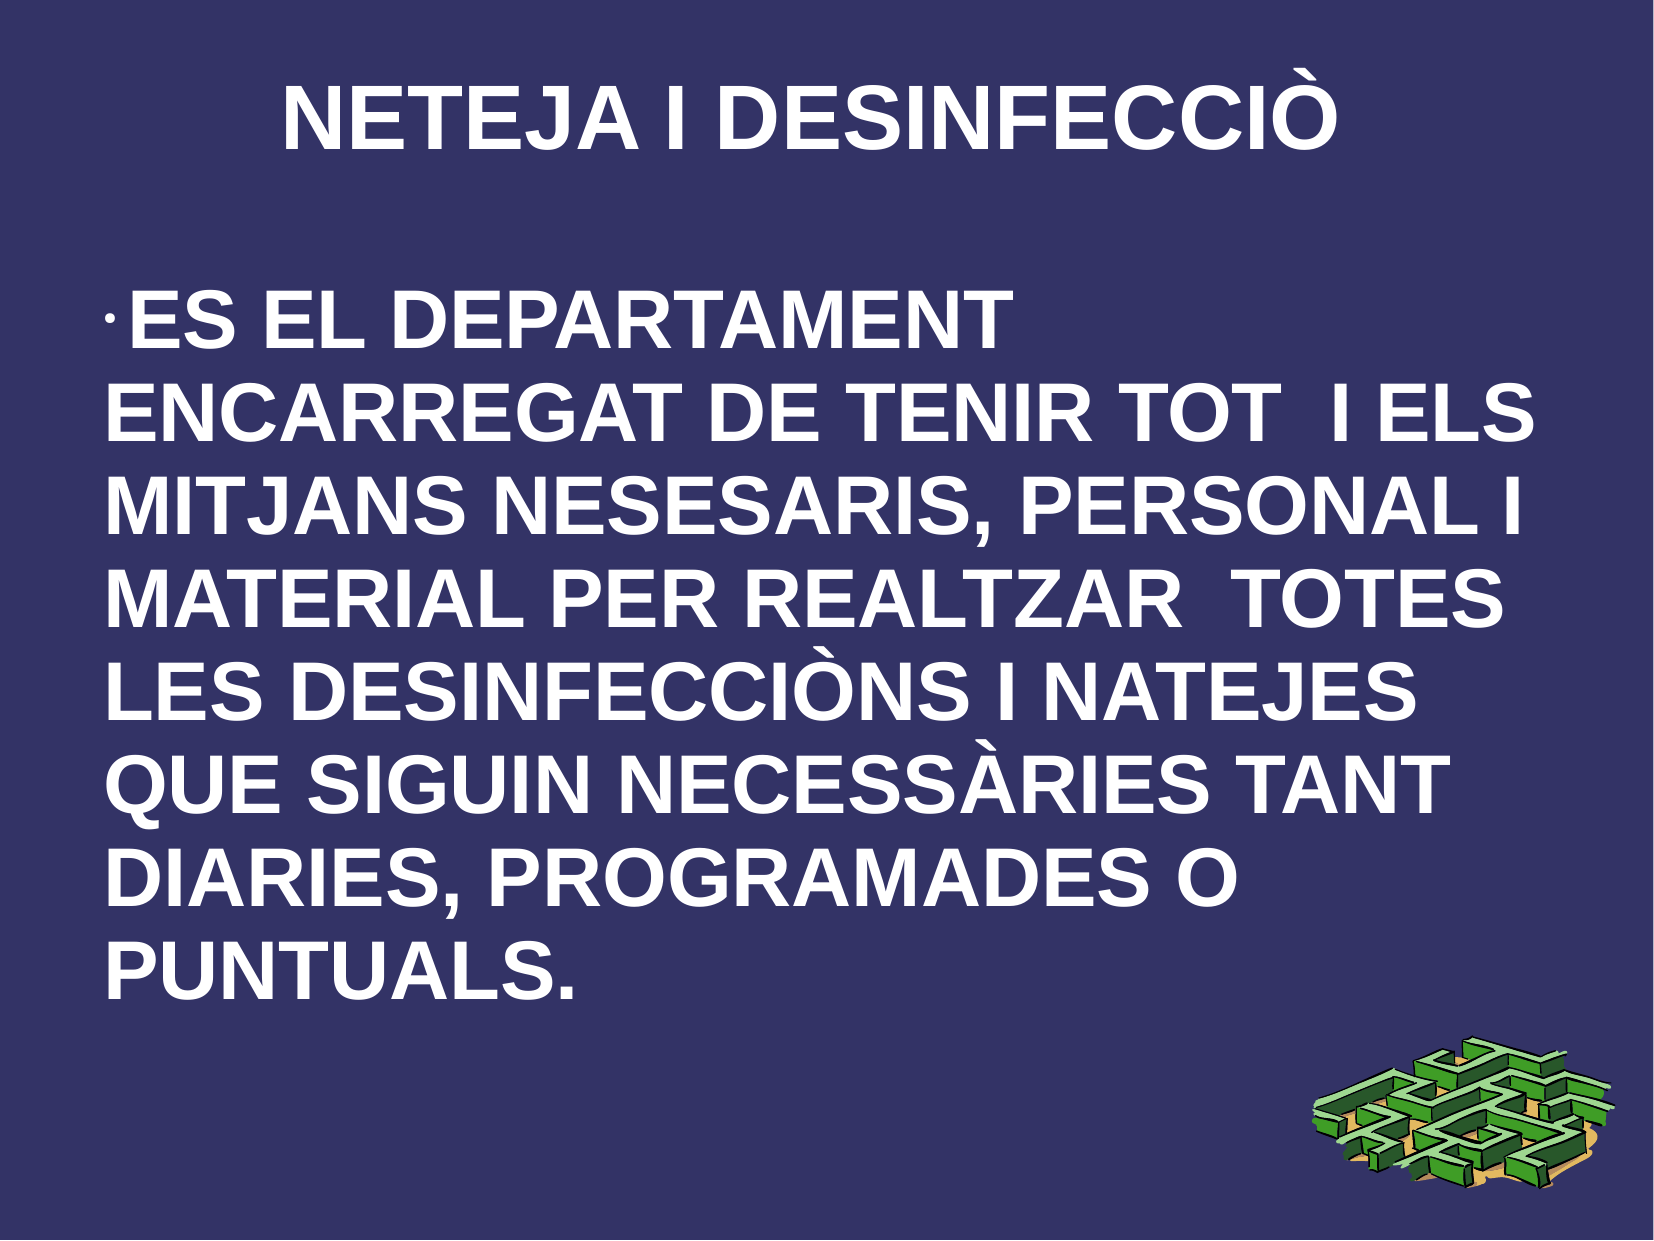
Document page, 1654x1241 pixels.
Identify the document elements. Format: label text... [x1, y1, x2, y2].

text_box NETEJA I DESINFECCIÒ [265, 59, 1506, 177]
text_box ES EL DEPARTAMENT ENCARREGAT DE TENIR TOT I ELS MITJANS NESESARIS, PERSONAL I MATERIAL PER REALTZAR TOTES LES DESINFECCIÒNS I NATEJES QUE SIGUIN NECESSÀRIES TANT DIARIES, PROGRAMADES O PUNTUALS. [88, 265, 1565, 1118]
